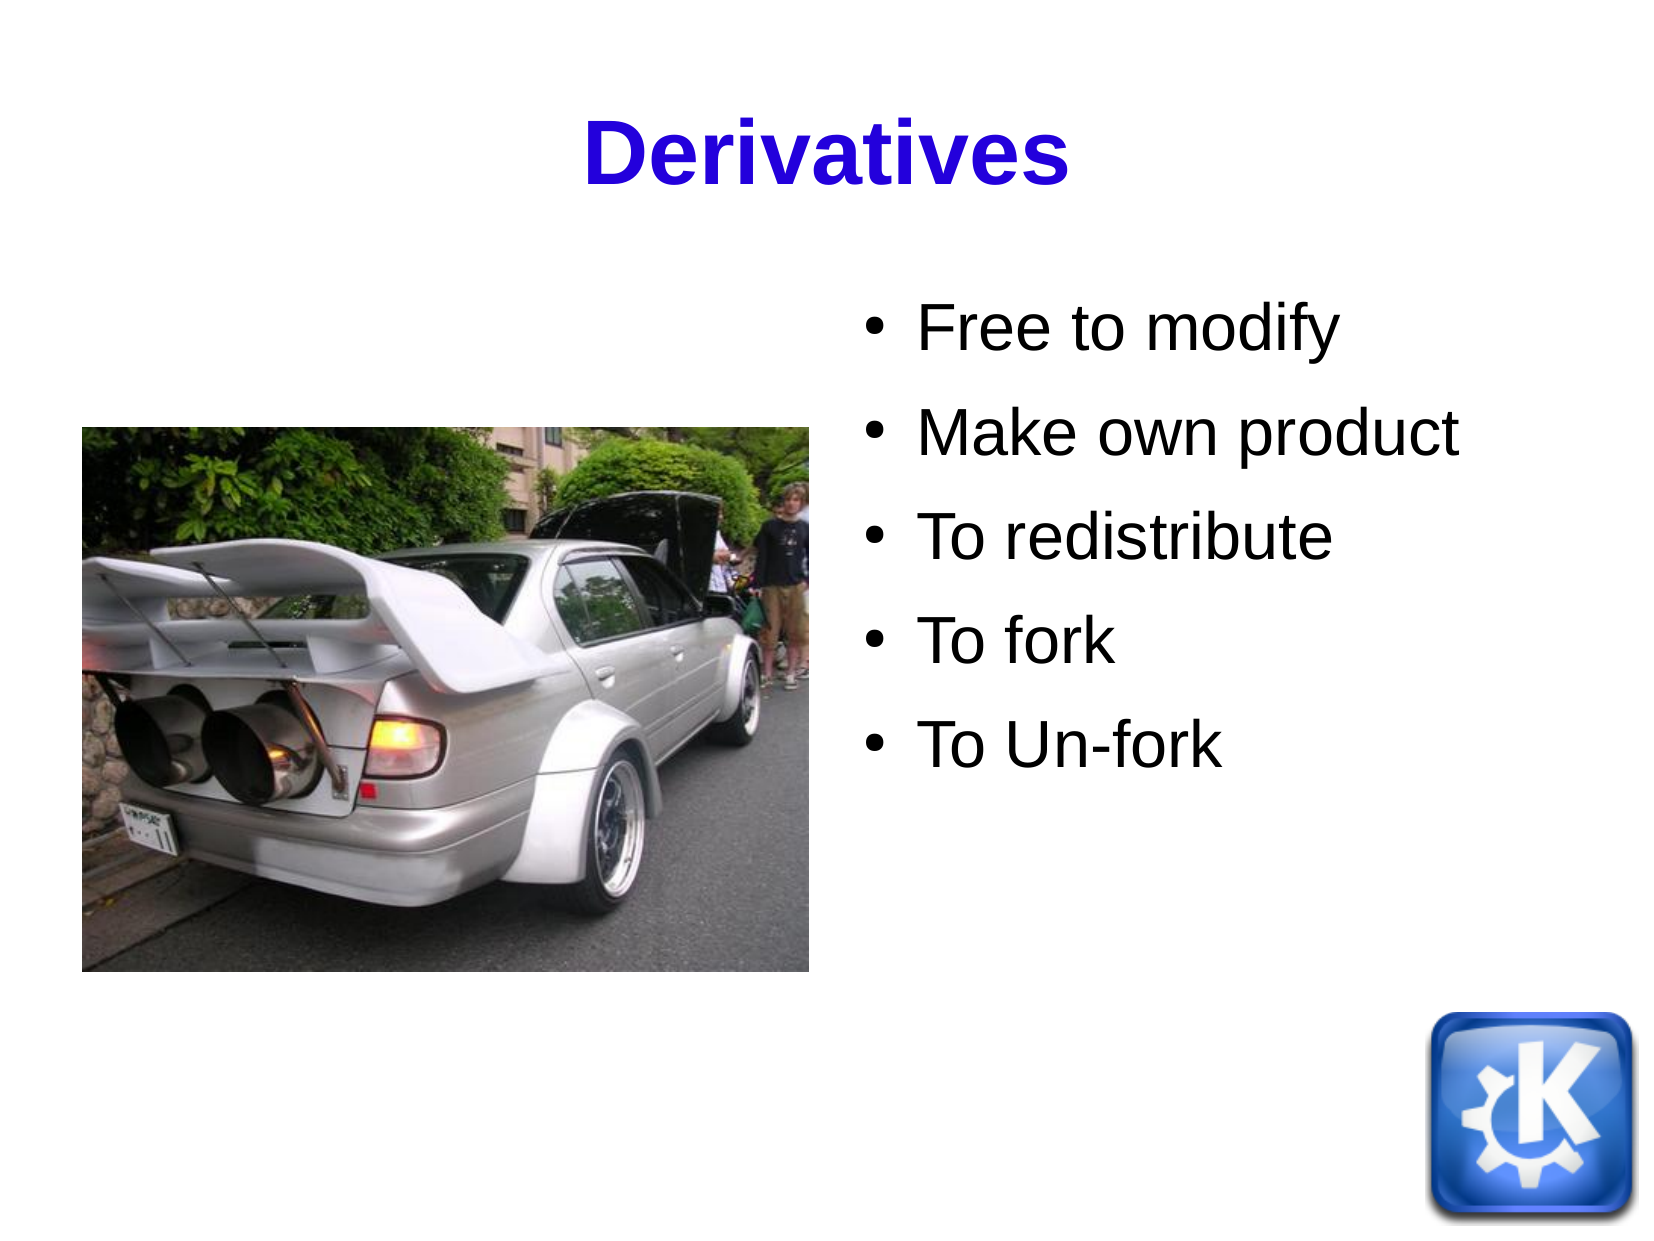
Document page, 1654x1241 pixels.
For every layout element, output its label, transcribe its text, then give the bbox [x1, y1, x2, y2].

picture [1425, 1012, 1639, 1226]
picture [82, 427, 809, 972]
title Derivatives [82, 49, 1571, 257]
list Free to modify Make own product To redistribute To fork To Un-fork [845, 290, 1572, 1109]
